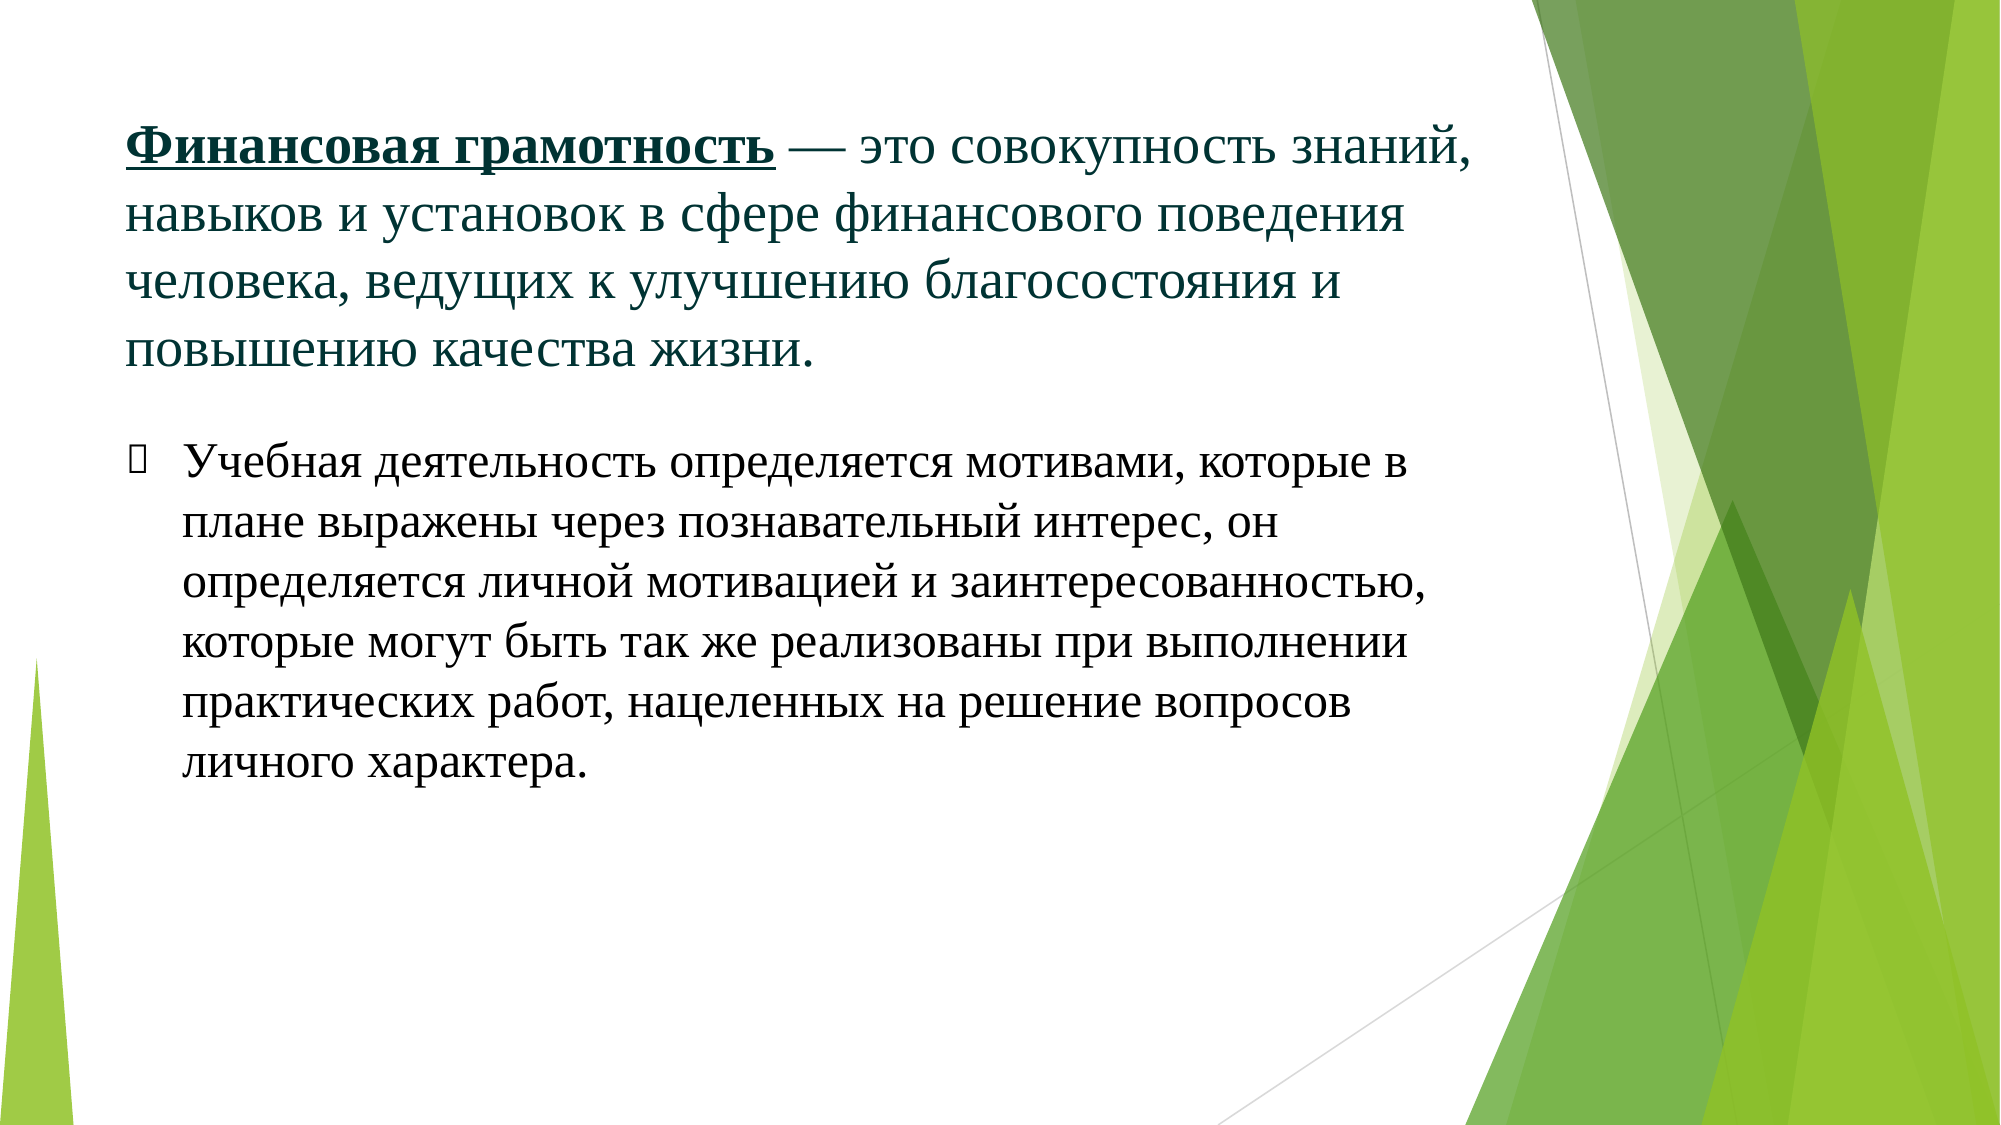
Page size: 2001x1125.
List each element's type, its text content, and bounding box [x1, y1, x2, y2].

list Учебная деятельность определяется мотивами, которые в плане выражены через познавательный интерес, он определяется личной мотивацией и заинтересованностью, которые могут быть так же реализованы при выполнении практических работ, нацеленных на решение вопросов личного характера. [111, 354, 1522, 992]
title Финансовая грамотность — это совокупность знаний, навыков и установок в сфере финансового поведения человека, ведущих к улучшению благосостояния и повышению качества жизни. [111, 99, 1522, 317]
